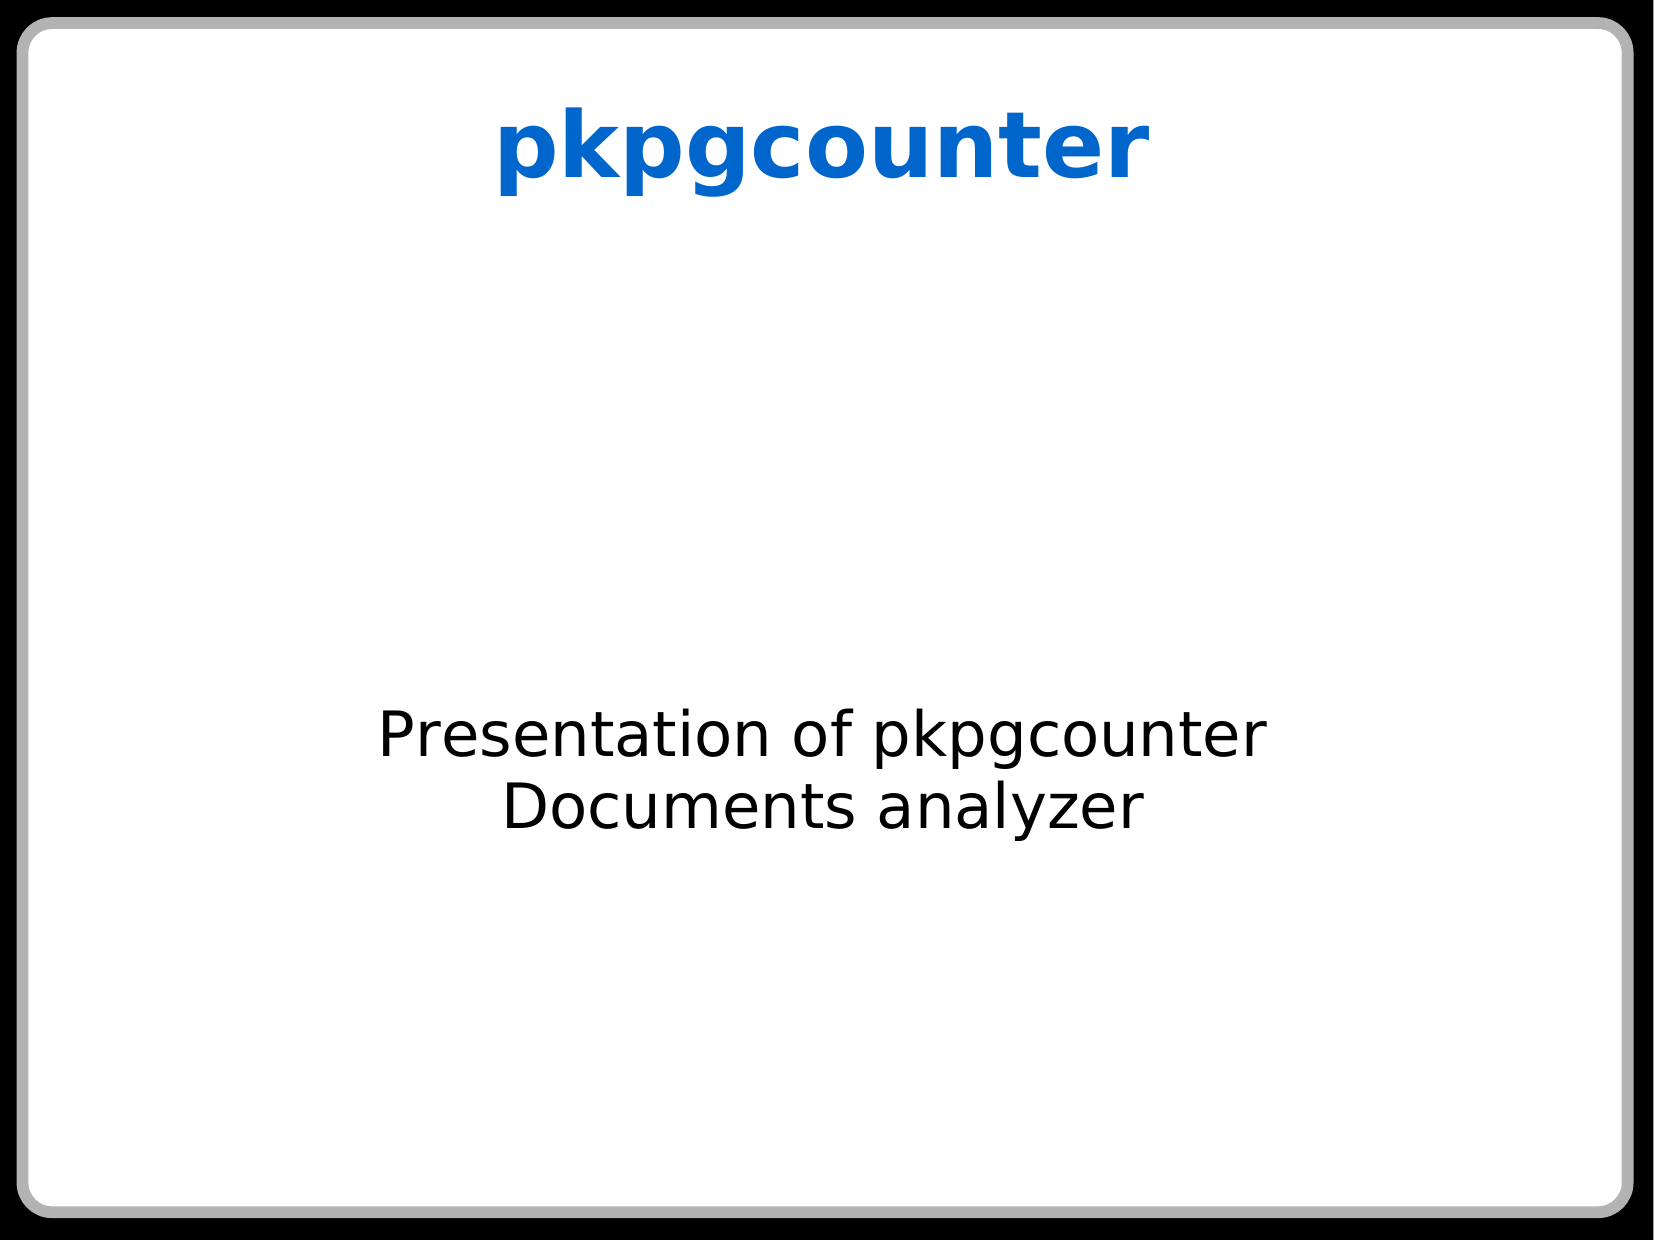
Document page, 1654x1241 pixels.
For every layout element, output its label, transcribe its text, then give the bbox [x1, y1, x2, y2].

subtitle Presentation of pkpgcounter Documents analyzer [112, 371, 1534, 1171]
title pkpgcounter [67, 91, 1577, 199]
